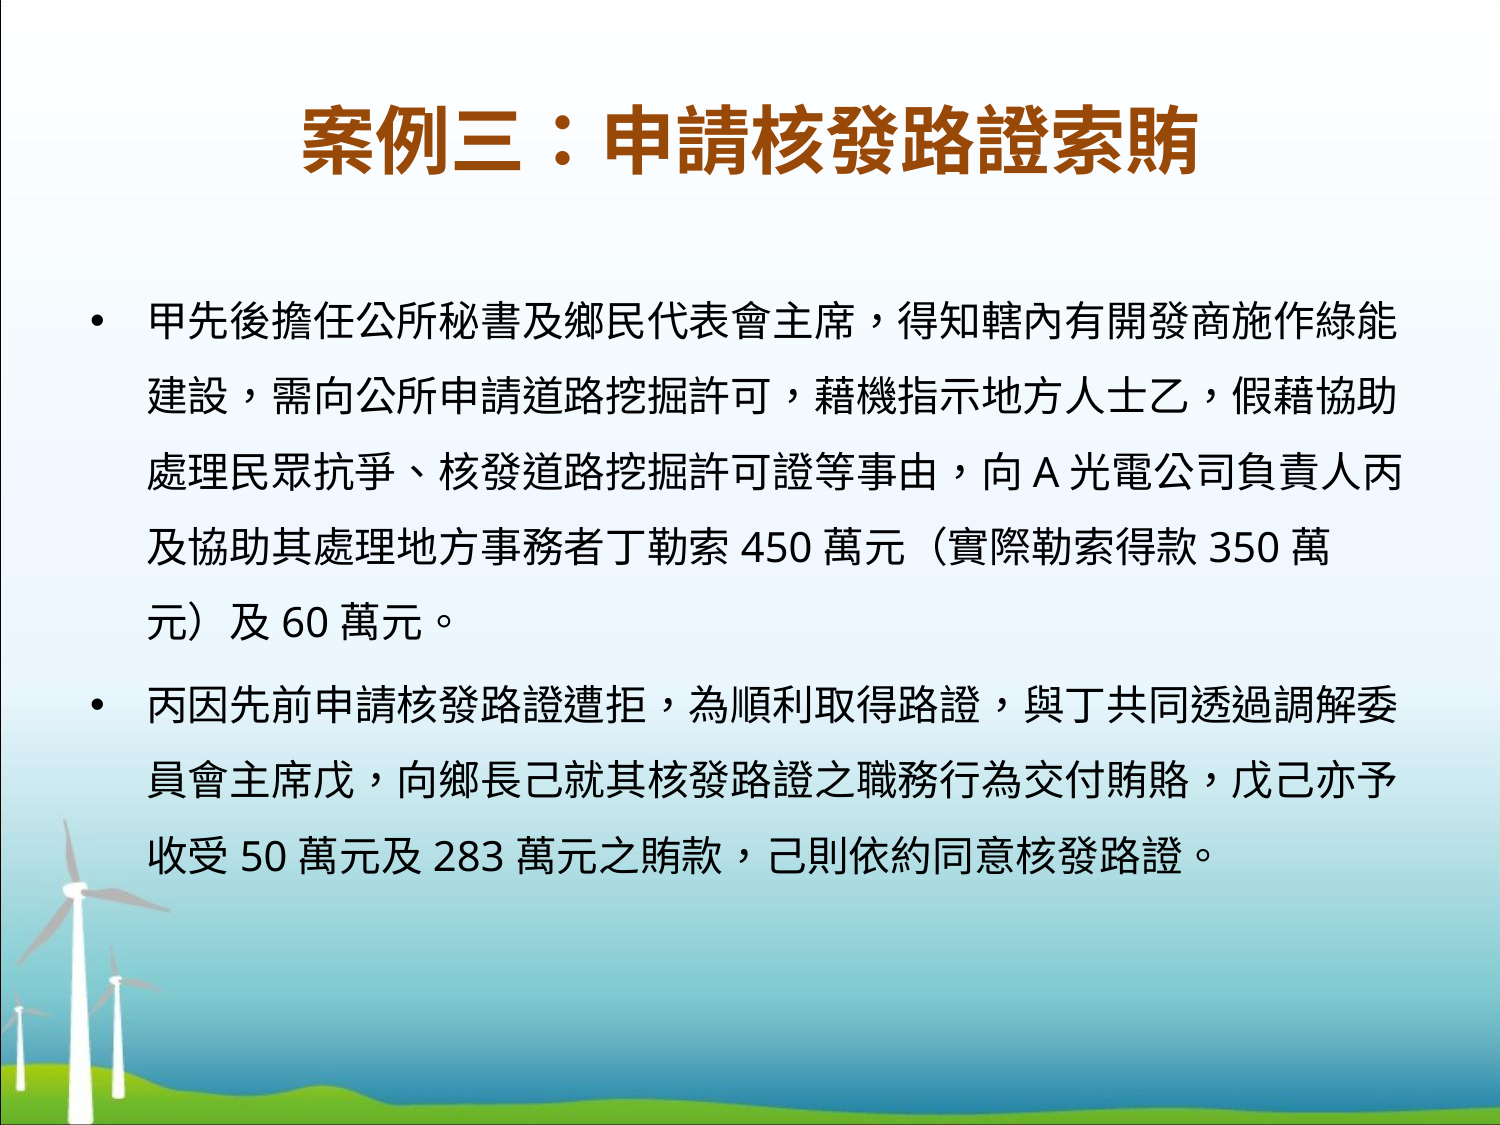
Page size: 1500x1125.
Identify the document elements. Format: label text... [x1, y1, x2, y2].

picture [0, 0, 1500, 1125]
list 甲先後擔任公所秘書及鄉民代表會主席，得知轄內有開發商施作綠能建設，需向公所申請道路挖掘許可，藉機指示地方人士乙，假藉協助處理民眾抗爭、核發道路挖掘許可證等事由，向A光電公司負責人丙及協助其處理地方事務者丁勒索450萬元（實際勒索得款350萬元）及60萬元。 丙因先前申請核發路證遭拒，為順利取得路證，與丁共同透過調解委員會主席戊，向鄉長己就其核發路證之職務行為交付賄賂，戊己亦予收受50萬元及283萬元之賄款，己則依約同意核發路證。 [75, 262, 1425, 1005]
title 案例三：申請核發路證索賄 [75, 45, 1425, 233]
